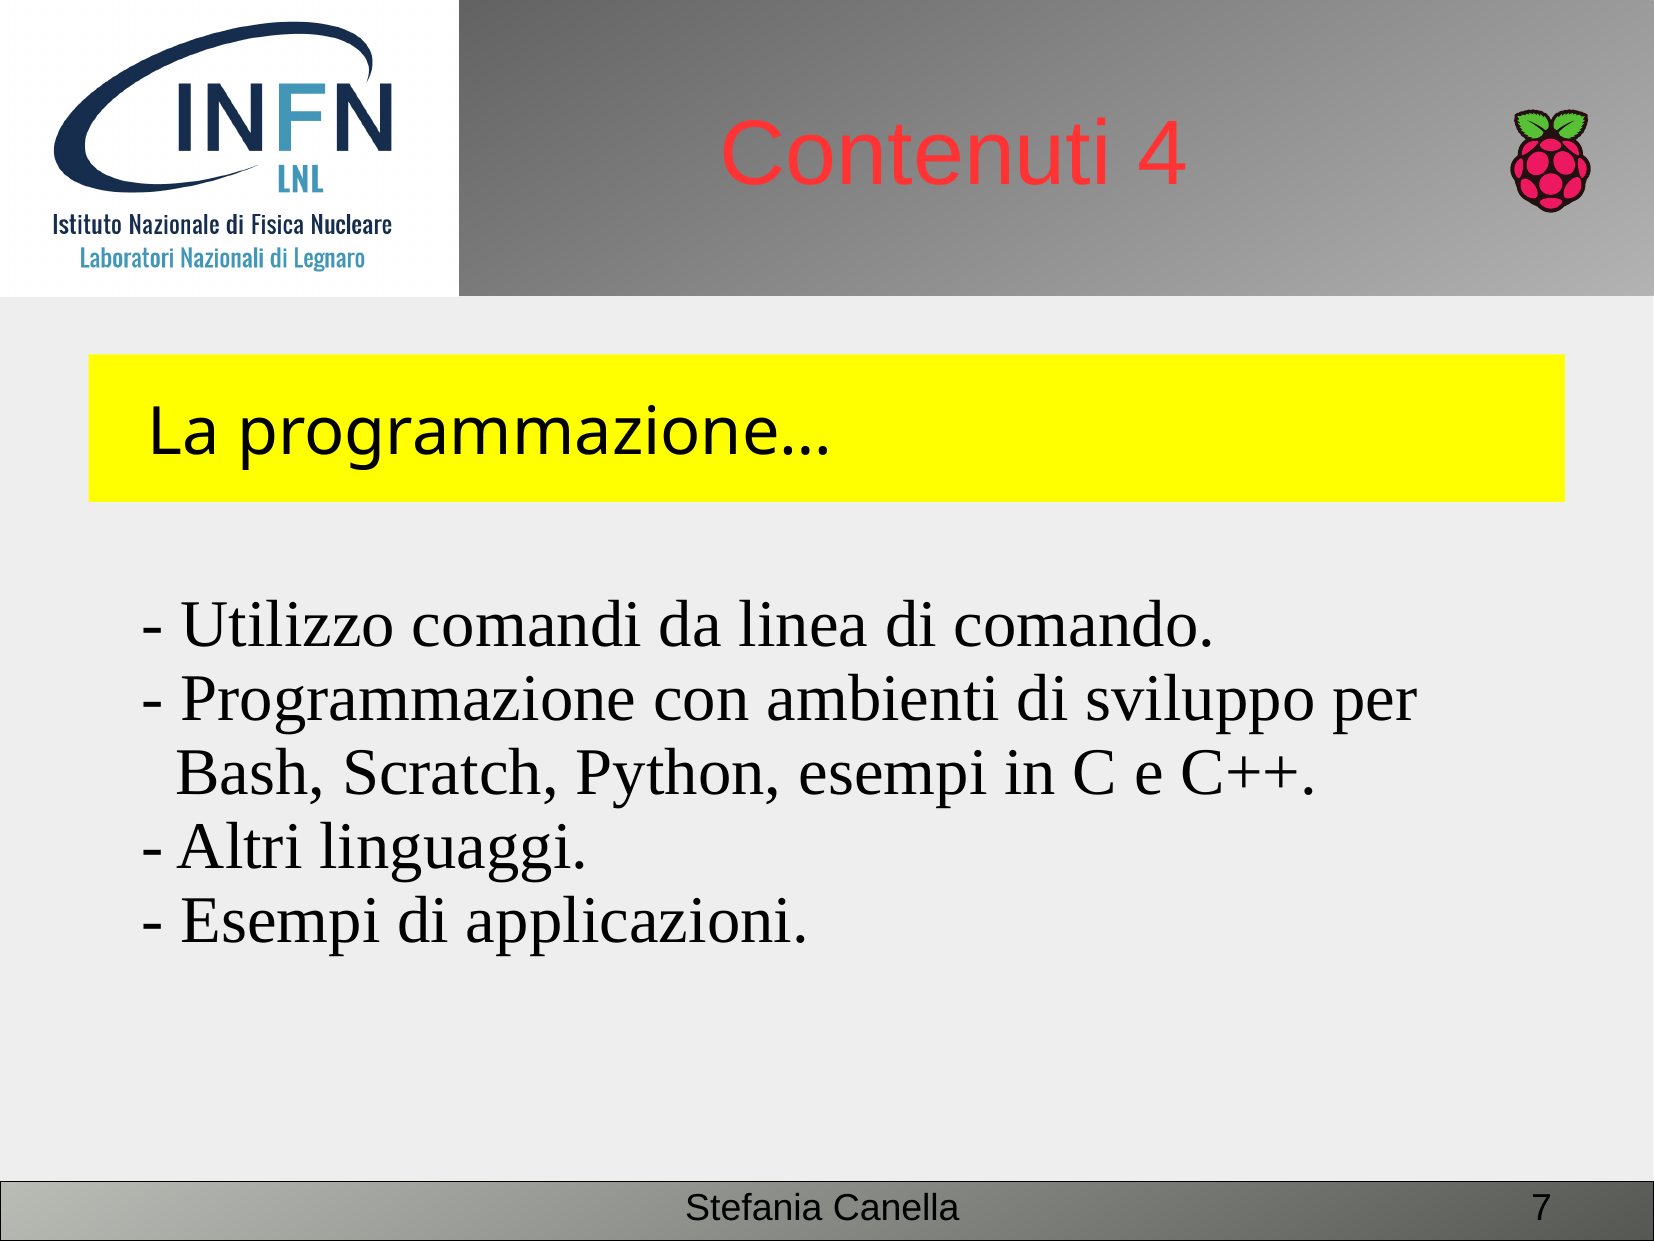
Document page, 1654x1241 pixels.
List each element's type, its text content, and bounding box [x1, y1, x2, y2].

text_box 34 [1516, 1178, 1654, 1241]
picture [0, 0, 459, 297]
text_box [0, 1181, 670, 1241]
text_box [984, 1181, 1516, 1241]
subtitle - Utilizzo comandi da linea di comando. - Programmazione con ambienti di sviluppo per Bash, Scratch, Python, esempi in C e C++. - Altri linguaggi. - Esempi di applicazioni. [82, 325, 1571, 1145]
text_box La programmazione… [88, 354, 1565, 502]
text_box [459, 0, 1654, 296]
text_box Stefania Canella [670, 1178, 984, 1241]
title Contenuti 4 [459, 49, 1571, 257]
